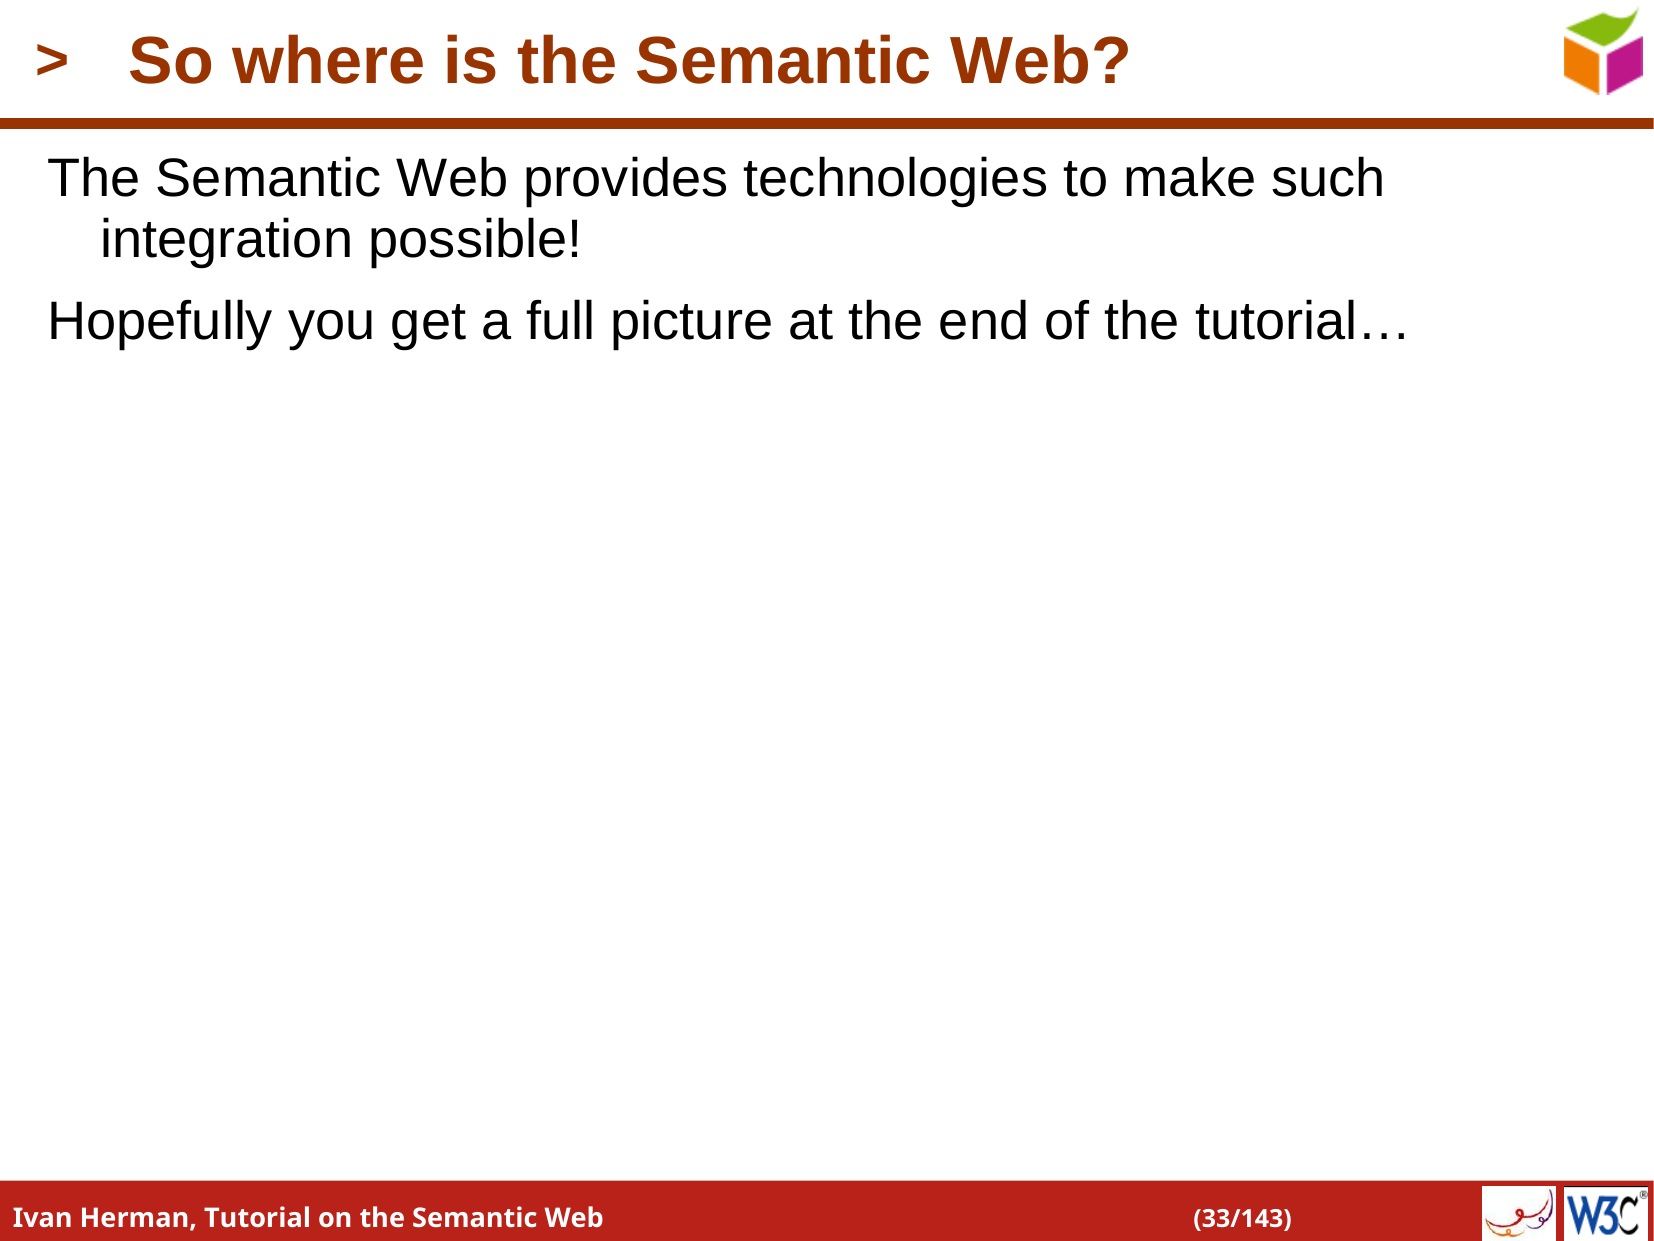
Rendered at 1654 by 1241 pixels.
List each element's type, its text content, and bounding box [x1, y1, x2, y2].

title So where is the Semantic Web? [93, 0, 1493, 119]
picture [1482, 1186, 1556, 1241]
list The Semantic Web provides technologies to make such integration possible! Hopefully you get a full picture at the end of the tutorial… [29, 147, 1624, 1119]
picture [1564, 1186, 1648, 1241]
picture [1564, 5, 1643, 95]
